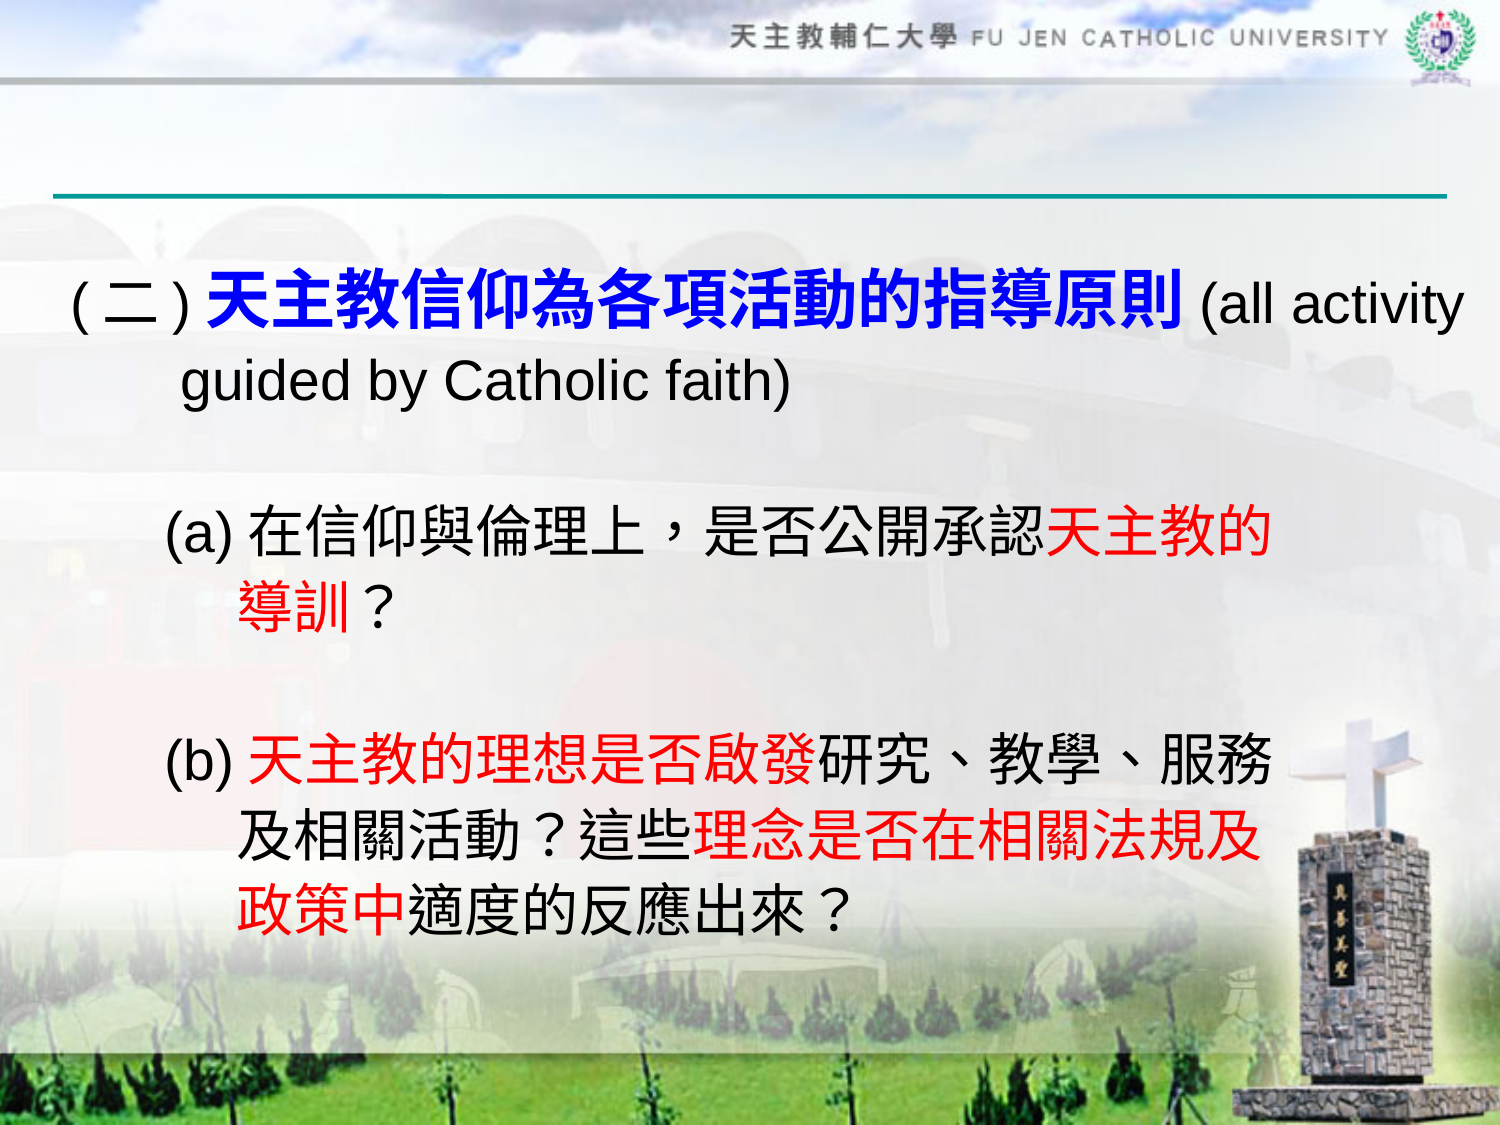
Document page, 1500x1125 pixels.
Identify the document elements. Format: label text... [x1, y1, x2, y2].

list (二)天主教信仰為各項活動的指導原則(all activity guided by Catholic faith) (a)在信仰與倫理上，是否公開承認天主教的 導訓？ (b)天主教的理想是否啟發研究、教學、服務 及相關活動？這些理念是否在相關法規及 政策中適度的反應出來？ [0, 196, 1500, 1012]
